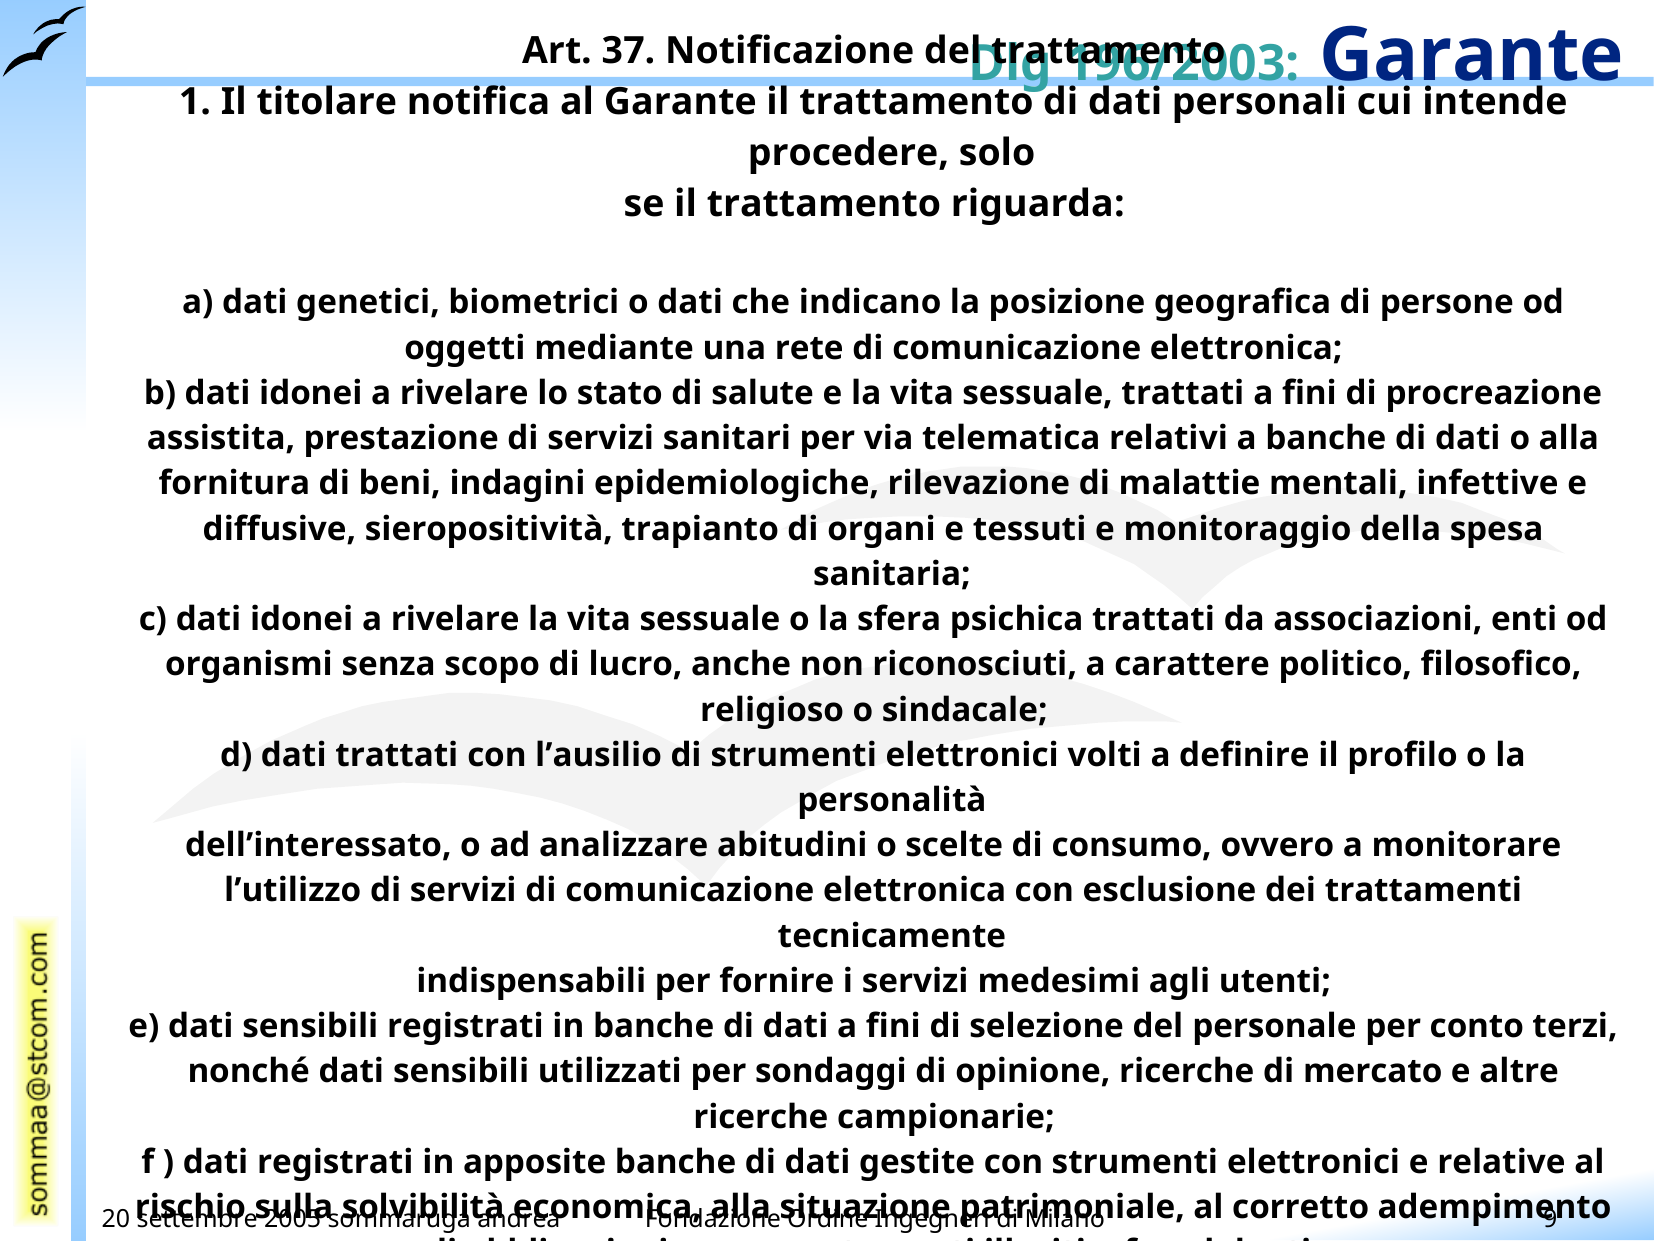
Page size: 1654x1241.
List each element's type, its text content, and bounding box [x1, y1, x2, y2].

picture [12, 915, 60, 1228]
subtitle Art. 37. Notificazione del trattamento 1. Il titolare notifica al Garante il trattamento di dati personali cui intende procedere, solo se il trattamento riguarda: a) dati genetici, biometrici o dati che indicano la posizione geografica di persone od oggetti mediante una rete di comunicazione elettronica; b) dati idonei a rivelare lo stato di salute e la vita sessuale, trattati a fini di procreazione assistita, prestazione di servizi sanitari per via telematica relativi a banche di dati o alla fornitura di beni, indagini epidemiologiche, rilevazione di malattie mentali, infettive e diffusive, sieropositività, trapianto di organi e tessuti e monitoraggio della spesa sanitaria; c) dati idonei a rivelare la vita sessuale o la sfera psichica trattati da associazioni, enti od organismi senza scopo di lucro, anche non riconosciuti, a carattere politico, filosofico, religioso o sindacale; d) dati trattati con l’ausilio di strumenti elettronici volti a definire il profilo o la personalità dell’interessato, o ad analizzare abitudini o scelte di consumo, ovvero a monitorare l’utilizzo di servizi di comunicazione elettronica con esclusione dei trattamenti tecnicamente indispensabili per fornire i servizi medesimi agli utenti; e) dati sensibili registrati in banche di dati a fini di selezione del personale per conto terzi, nonché dati sensibili utilizzati per sondaggi di opinione, ricerche di mercato e altre ricerche campionarie; f ) dati registrati in apposite banche di dati gestite con strumenti elettronici e relative al rischio sulla solvibilità economica, alla situazione patrimoniale, al corretto adempimento di obbligazioni, a comportamenti illeciti o fraudolenti. [85, 134, 1628, 1163]
title Dlg 196/2003: Garante [85, 0, 1654, 104]
